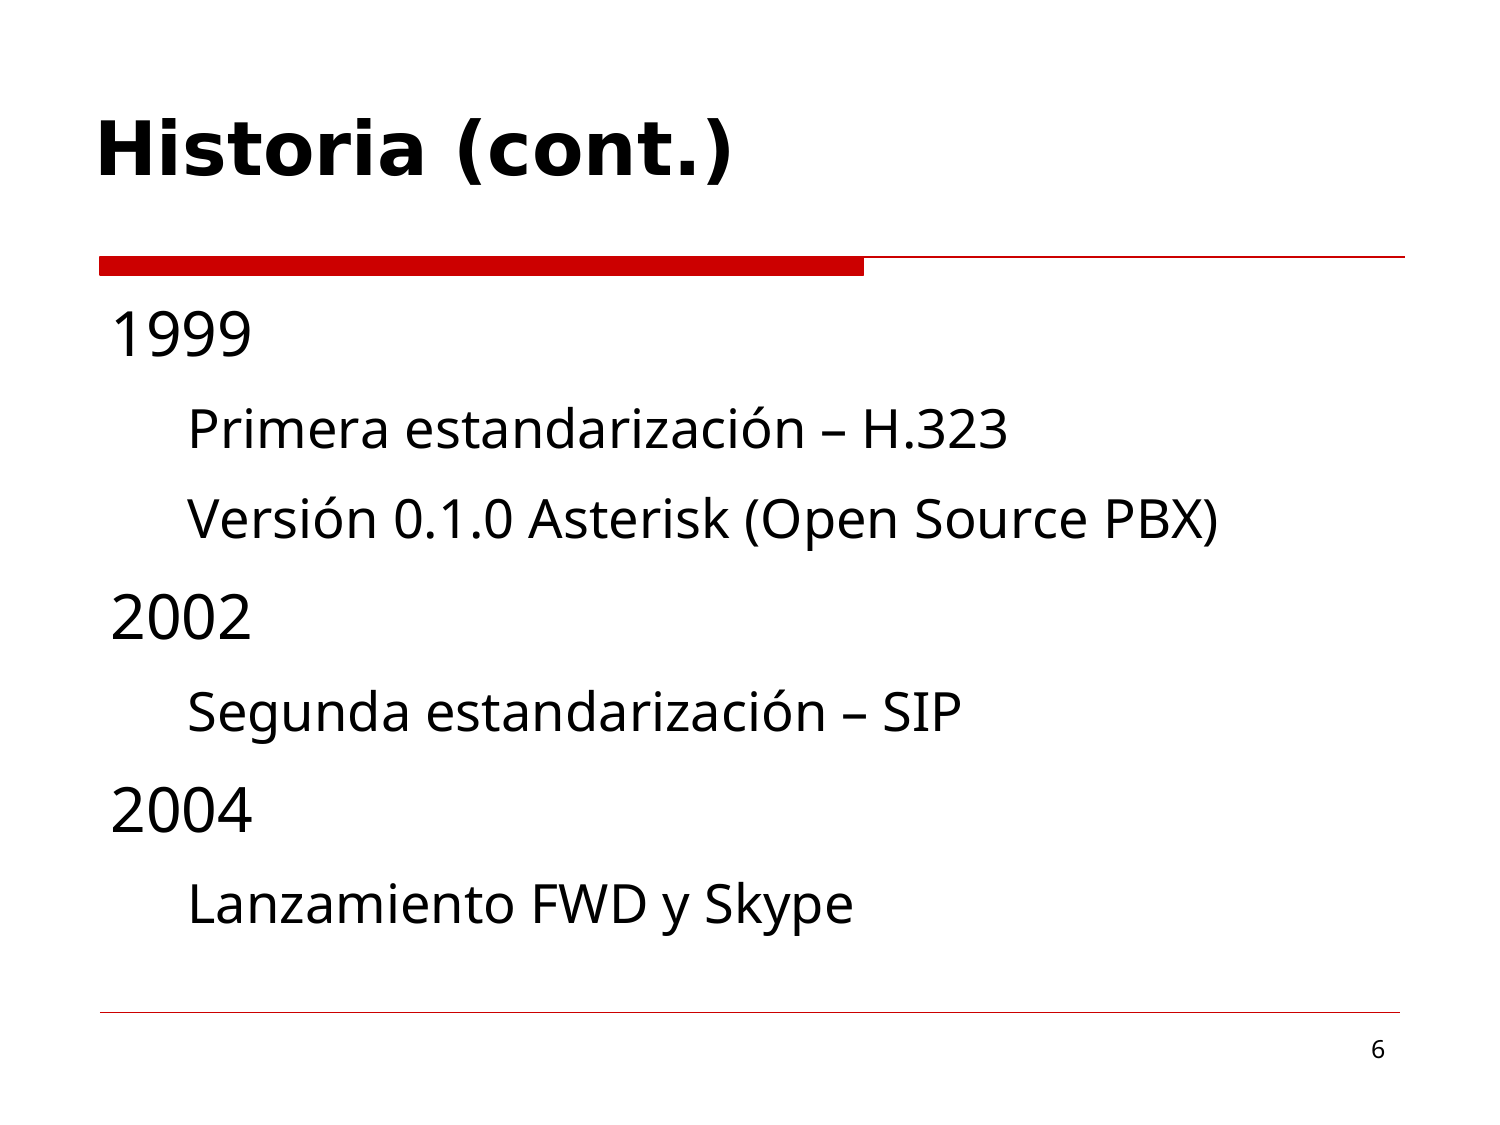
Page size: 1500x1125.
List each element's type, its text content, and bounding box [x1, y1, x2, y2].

title Historia (cont.) [94, 50, 1408, 250]
list 1999 Primera estandarización – H.323 Versión 0.1.0 Asterisk (Open Source PBX) 2002 Segunda estandarización – SIP 2004 Lanzamiento FWD y Skype [92, 287, 1406, 988]
